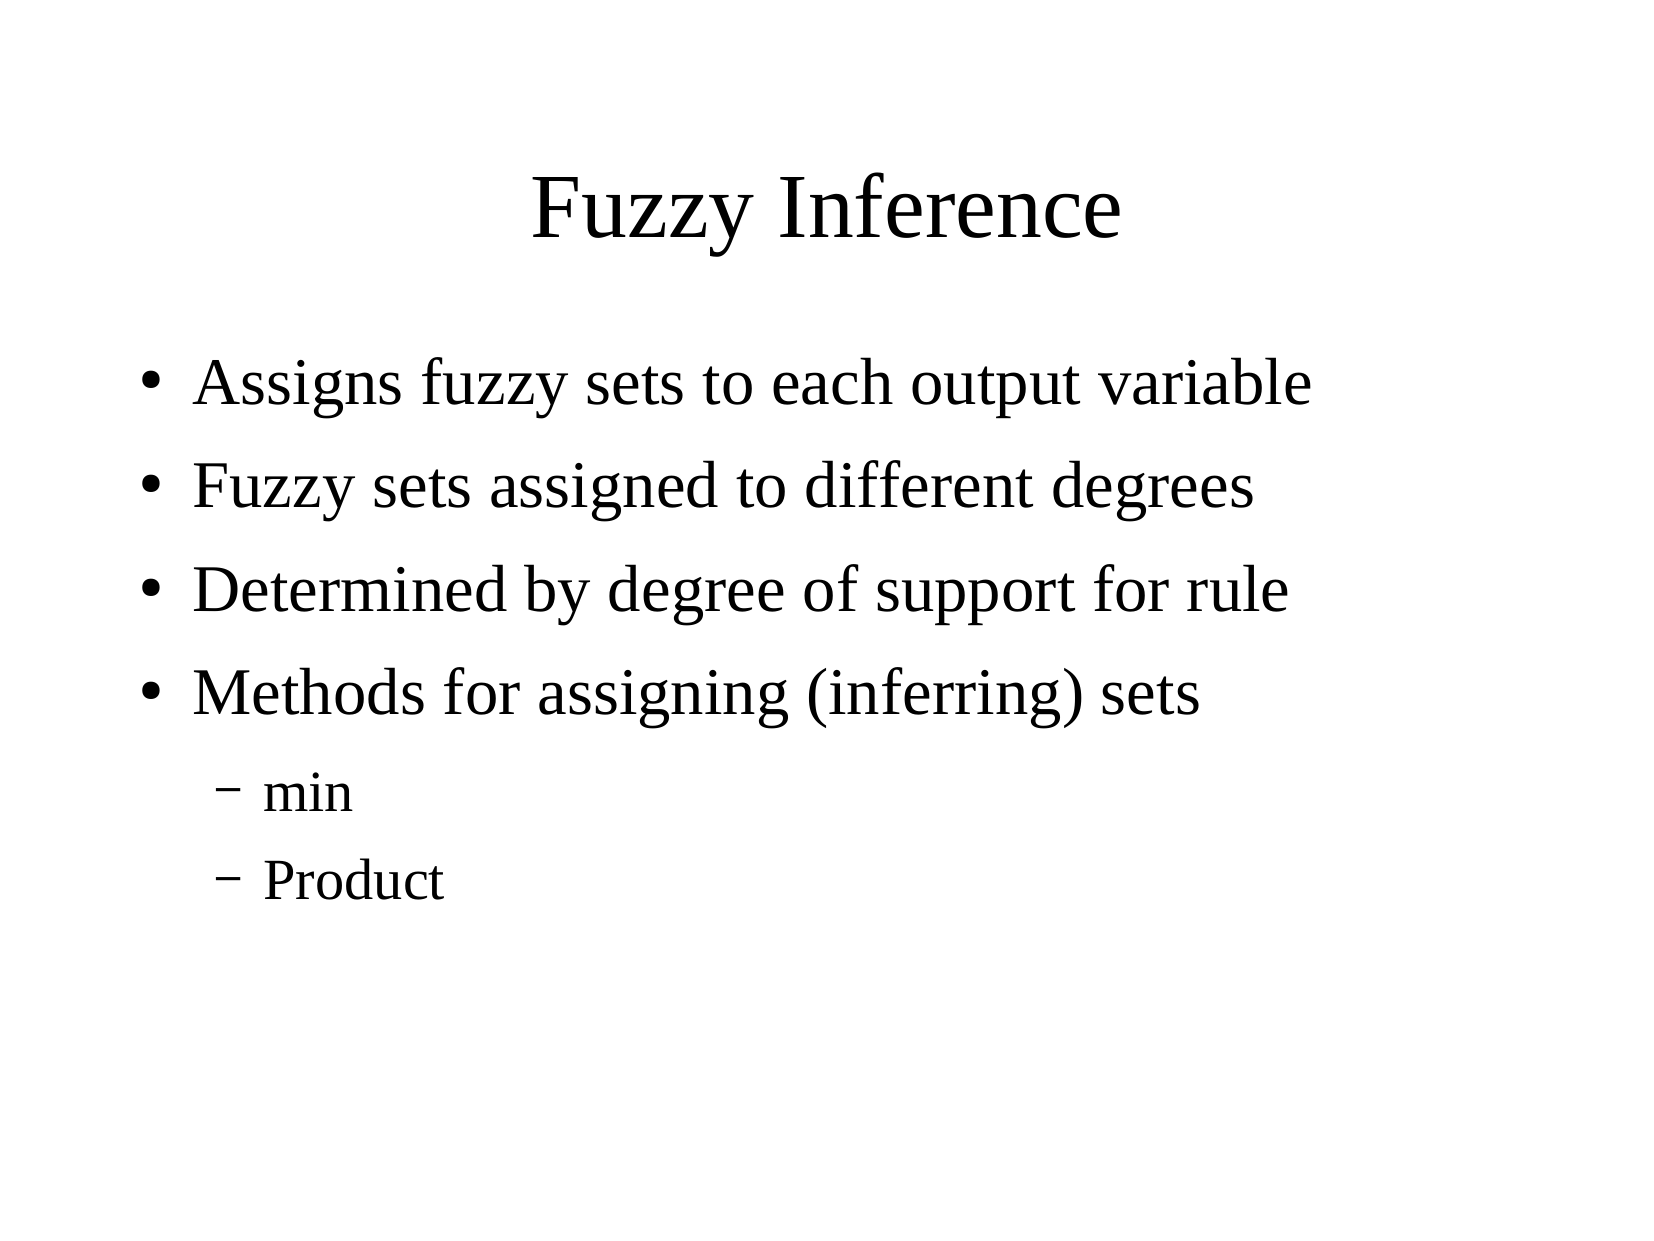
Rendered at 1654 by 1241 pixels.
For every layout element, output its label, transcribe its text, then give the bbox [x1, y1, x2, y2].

title Fuzzy Inference [121, 102, 1534, 311]
list Assigns fuzzy sets to each output variable Fuzzy sets assigned to different degrees Determined by degree of support for rule Methods for assigning (inferring) sets min Product [121, 344, 1534, 1127]
